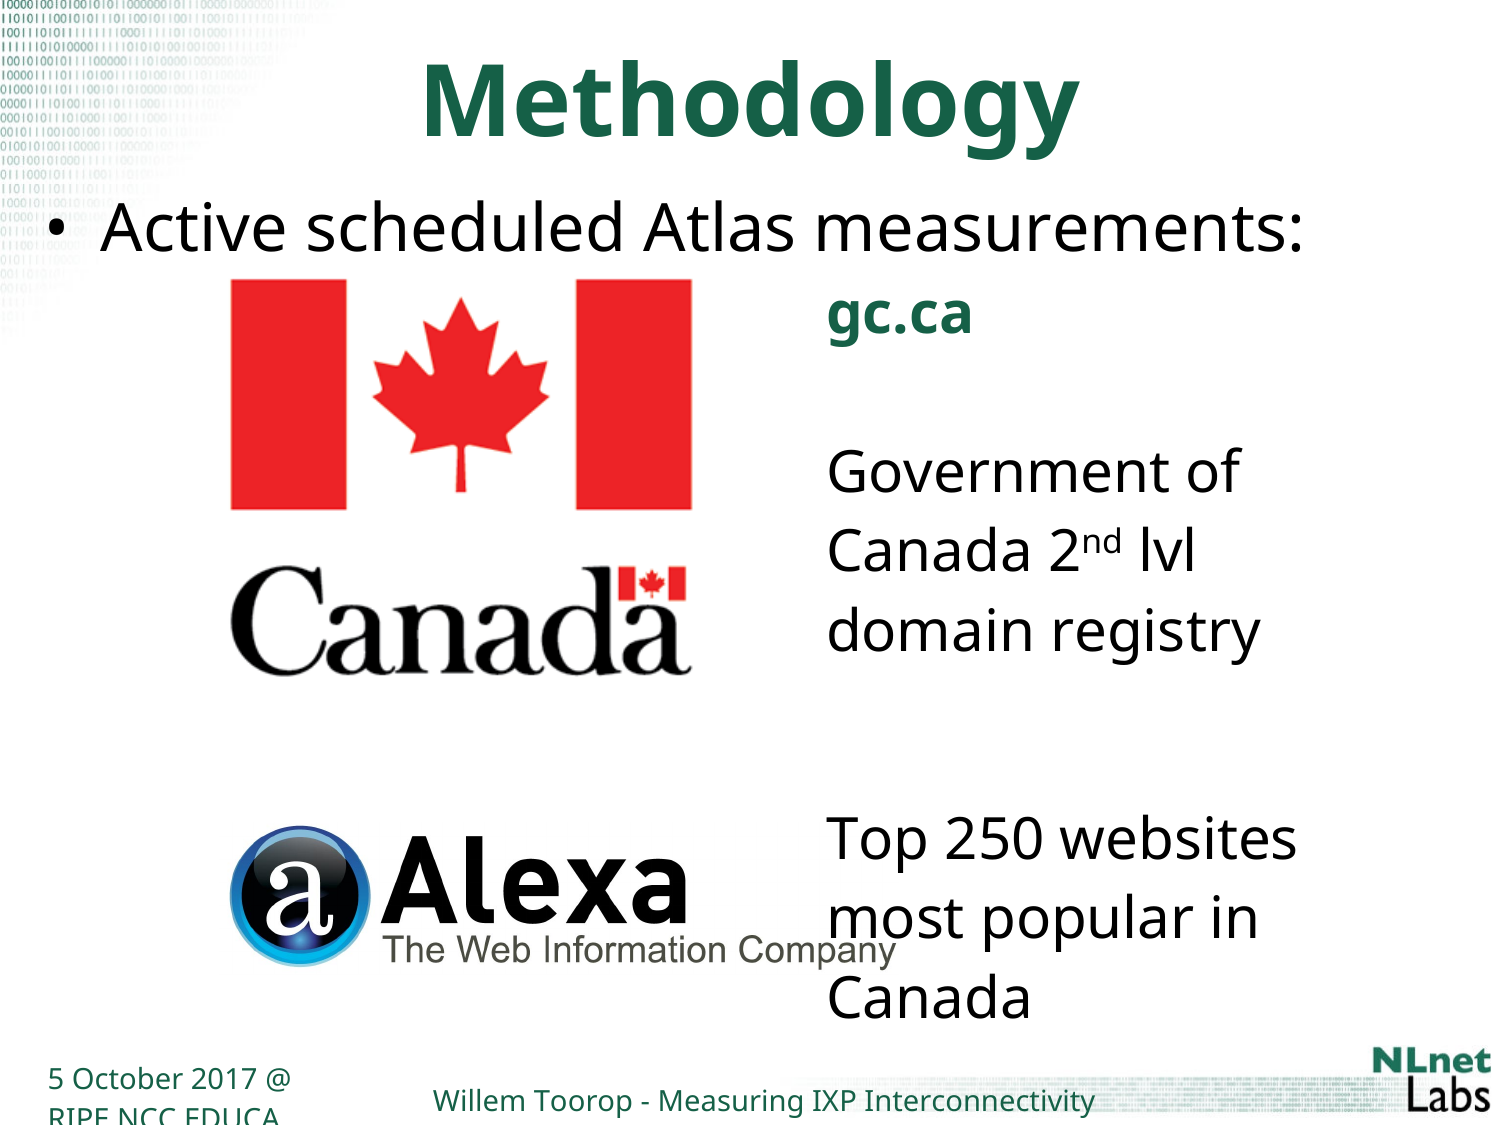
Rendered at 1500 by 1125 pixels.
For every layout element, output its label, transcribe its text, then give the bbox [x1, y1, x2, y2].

text_box gc.ca Government of Canada 2nd lvl domain registry [704, 271, 1390, 671]
picture [775, 1037, 1492, 1124]
title Methodology [75, 3, 1425, 192]
picture [219, 822, 899, 975]
picture [0, 0, 365, 180]
picture [222, 271, 705, 680]
list Active scheduled Atlas measurements: [0, 180, 1343, 613]
text_box Top 250 websites most popular in Canada [704, 797, 1391, 931]
